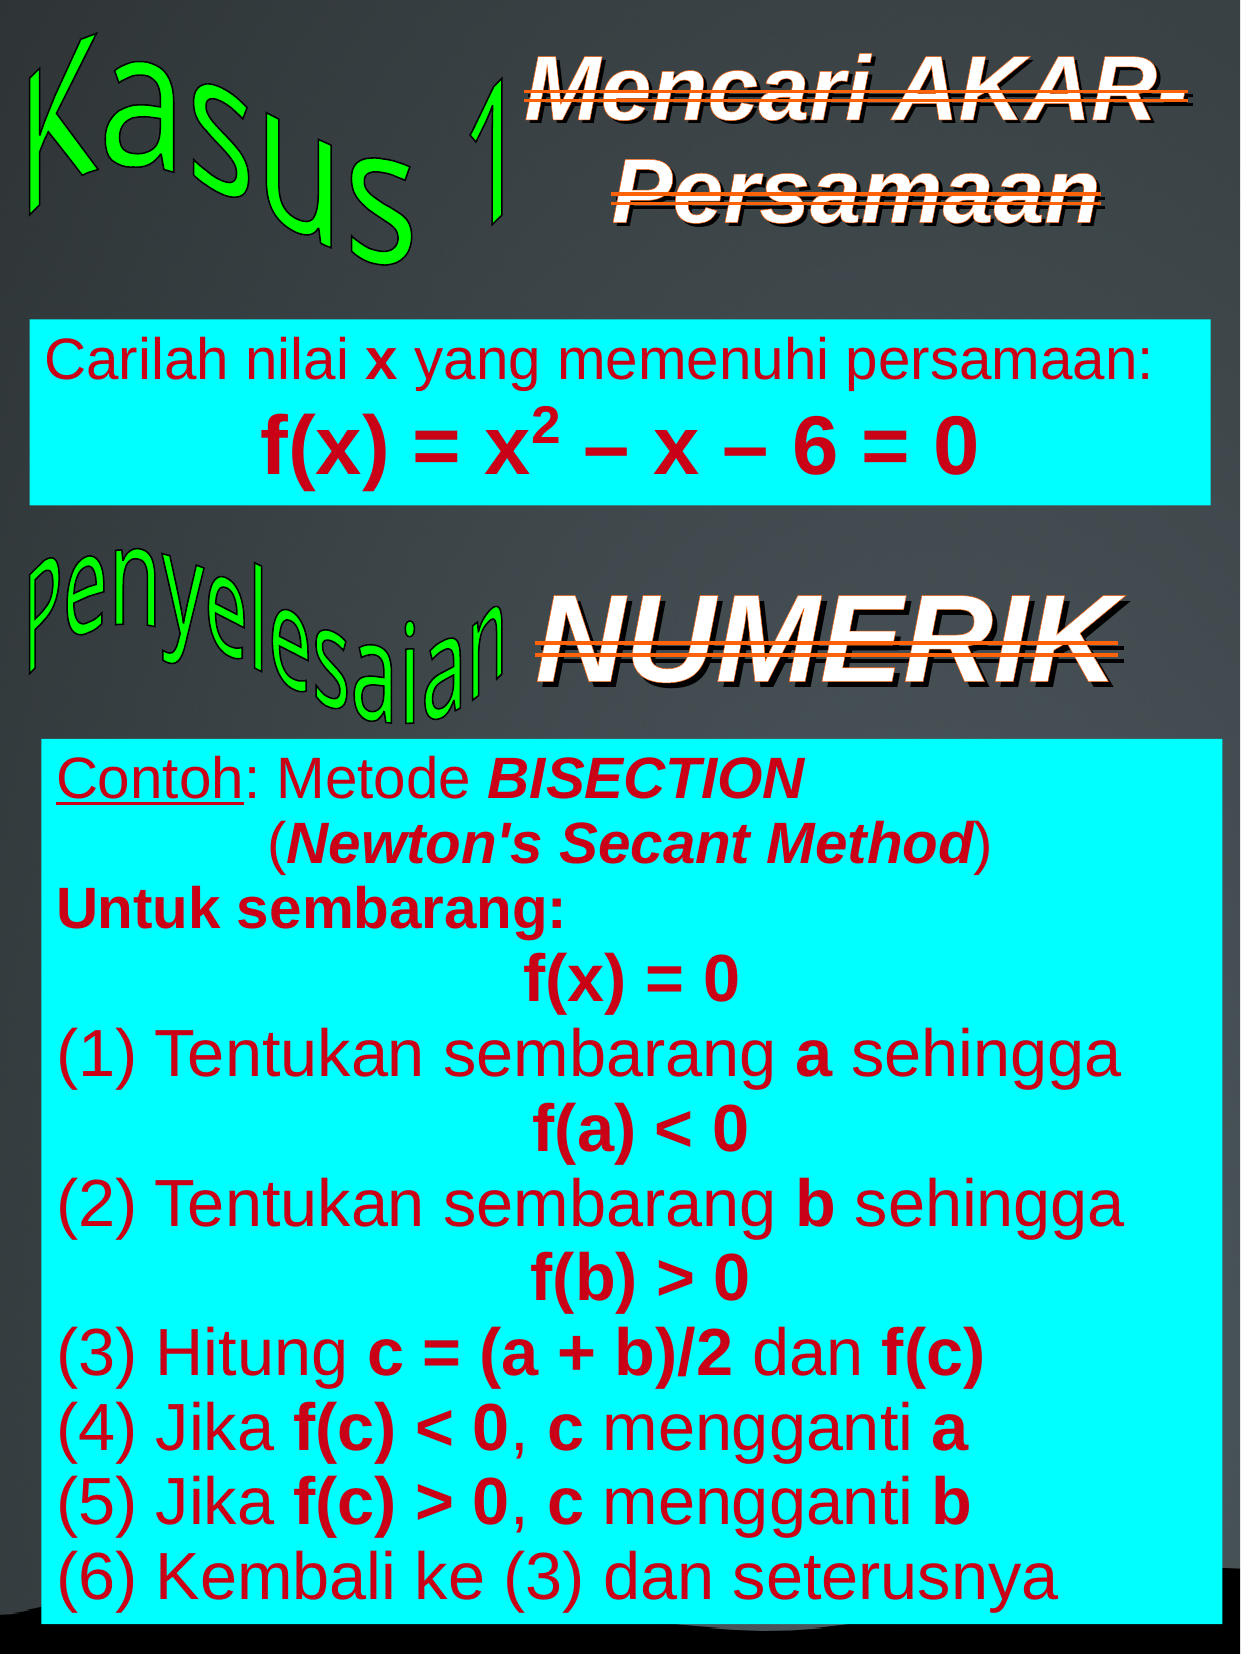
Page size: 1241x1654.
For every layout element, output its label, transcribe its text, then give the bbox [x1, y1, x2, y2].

text_box Kasus 1 [266, 112, 332, 248]
text_box Carilah nilai x yang memenuhi persamaan: f(x) = x2 – x – 6 = 0 [29, 319, 1211, 506]
text_box Penyelesaian [316, 629, 347, 709]
picture [0, 0, 1241, 1654]
text_box Penyelesaian [29, 557, 60, 674]
text_box Kasus 1 [351, 157, 412, 266]
text_box Kasus 1 [29, 33, 99, 215]
text_box Kasus 1 [193, 83, 249, 198]
text_box Kasus 1 [105, 61, 174, 173]
text_box Contoh: Metode BISECTION (Newton's Secant Method) Untuk sembarang: f(x) = 0 (1) Tentukan sembarang a sehingga f(a) < 0 (2) Tentukan sembarang b sehingga f(b) > 0 (3) Hitung c = (a + b)/2 dan f(c) (4) Jika f(c) < 0, c mengganti a (5) Jika f(c) > 0, c mengganti b (6) Kembali ke (3) dan seterusnya [41, 738, 1223, 1625]
text_box NUMERIK [413, 561, 1241, 716]
text_box Penyelesaian [354, 644, 392, 724]
text_box Mencari AKAR-Persamaan [472, 29, 1241, 250]
text_box Penyelesaian [208, 576, 245, 659]
text_box Penyelesaian [161, 553, 205, 664]
text_box Penyelesaian [254, 562, 262, 672]
text_box Penyelesaian [67, 555, 104, 635]
text_box Penyelesaian [272, 609, 309, 692]
text_box Penyelesaian [405, 648, 414, 724]
text_box Penyelesaian [115, 548, 155, 627]
